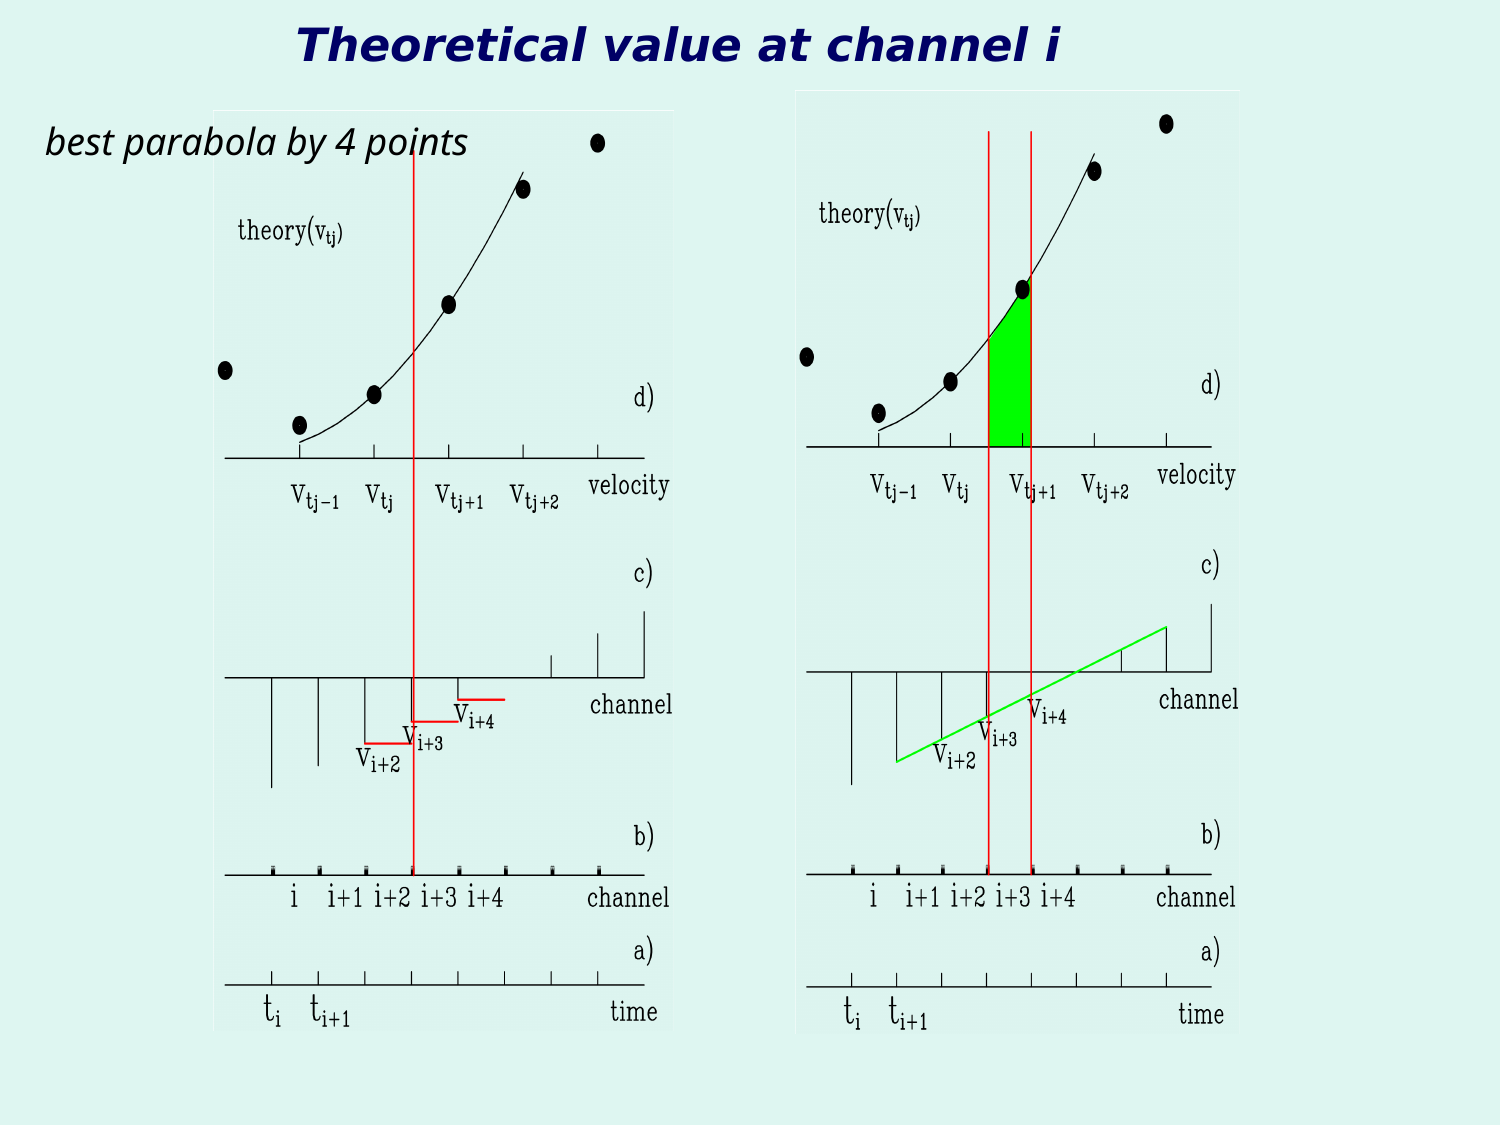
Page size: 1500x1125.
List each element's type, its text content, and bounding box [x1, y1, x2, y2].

picture [795, 90, 1242, 1035]
picture [213, 110, 676, 1033]
text_box best parabola by 4 points [29, 110, 490, 171]
text_box Theoretical value at channel i [280, 8, 1170, 79]
